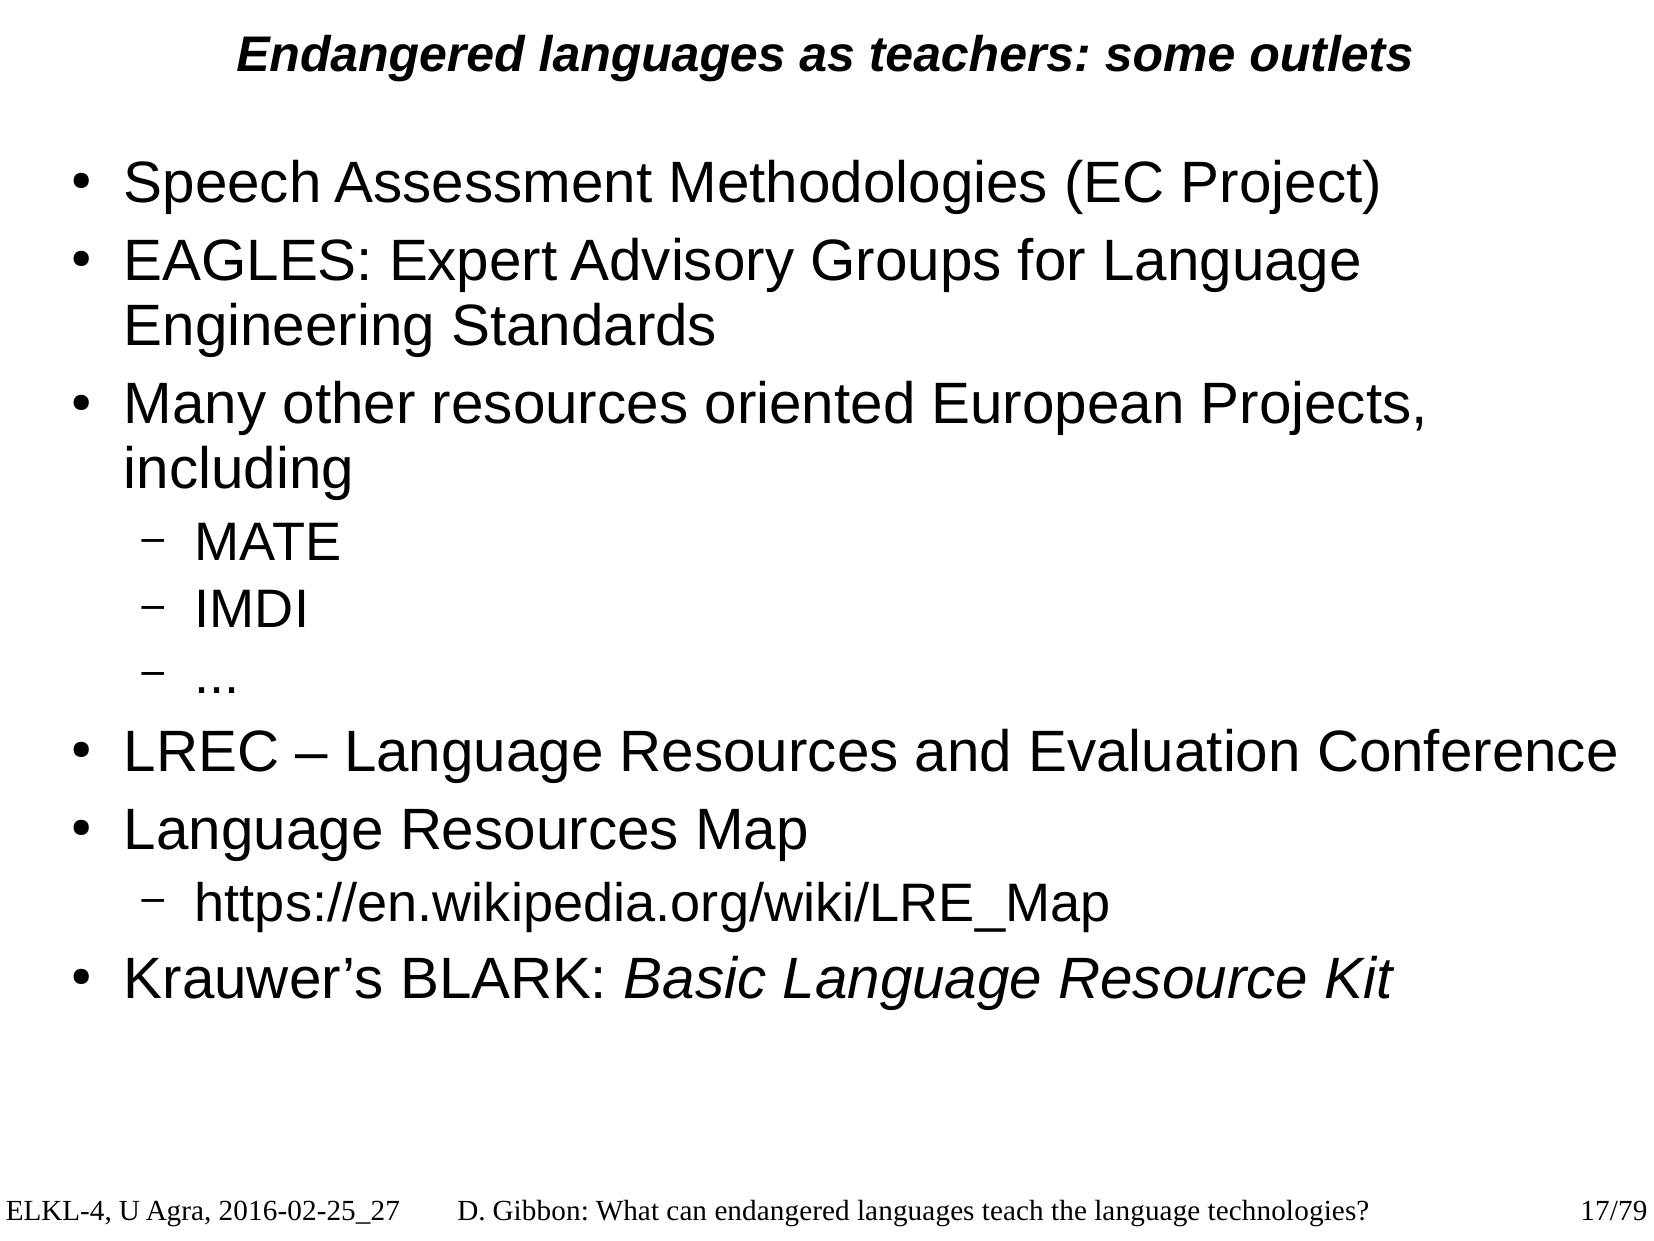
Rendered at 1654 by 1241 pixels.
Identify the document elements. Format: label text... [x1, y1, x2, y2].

list Speech Assessment Methodologies (EC Project) EAGLES: Expert Advisory Groups for Language Engineering Standards Many other resources oriented European Projects, including MATE IMDI ... LREC – Language Resources and Evaluation Conference Language Resources Map https://en.wikipedia.org/wiki/LRE_Map Krauwer’s BLARK: Basic Language Resource Kit [53, 150, 1651, 1141]
title Endangered languages as teachers: some outlets [0, 2, 1654, 106]
